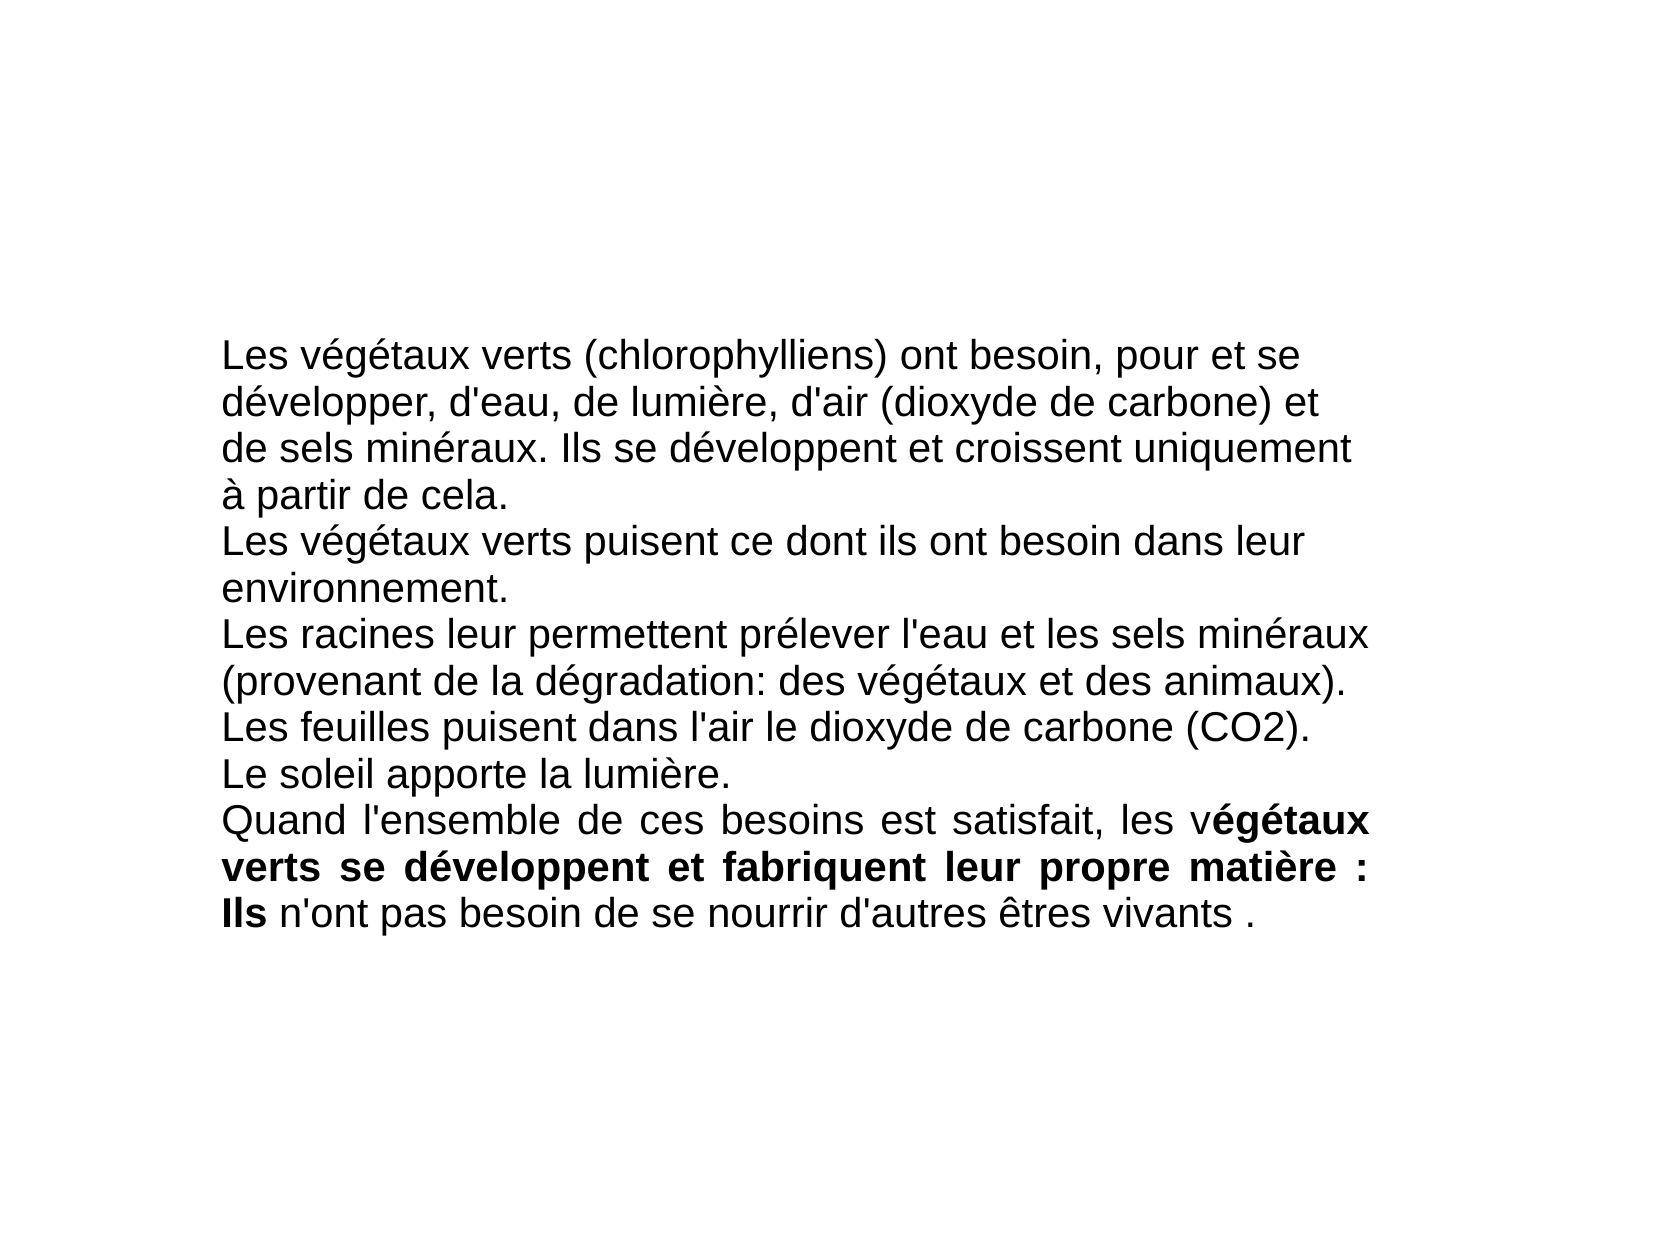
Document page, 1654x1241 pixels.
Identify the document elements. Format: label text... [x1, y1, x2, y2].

text_box Les végétaux verts (chlorophylliens) ont besoin, pour et se développer, d'eau, de lumière, d'air (dioxyde de carbone) et de sels minéraux. Ils se développent et croissent uniquement à partir de cela. Les végétaux verts puisent ce dont ils ont besoin dans leur environnement. Les racines leur permettent prélever l'eau et les sels minéraux (provenant de la dégradation: des végétaux et des animaux). Les feuilles puisent dans l'air le dioxyde de carbone (CO2). Le soleil apporte la lumière. Quand l'ensemble de ces besoins est satisfait, les végétaux verts se développent et fabriquent leur propre matière : Ils n'ont pas besoin de se nourrir d'autres êtres vivants . [206, 324, 1388, 951]
